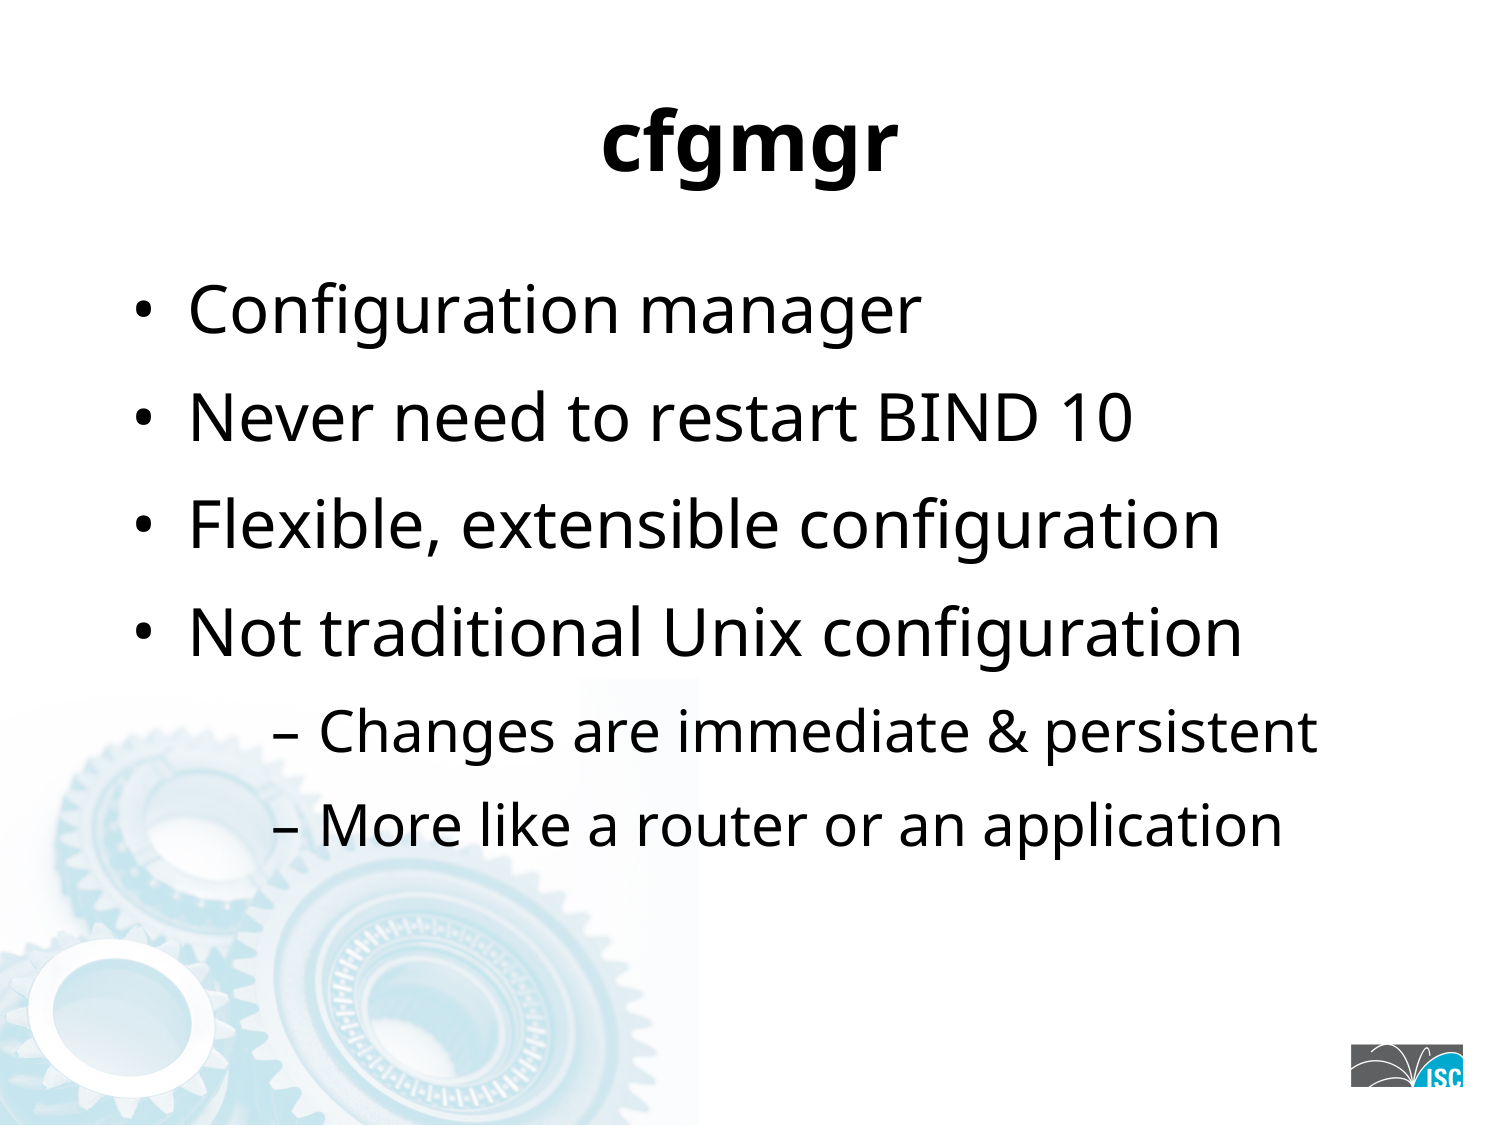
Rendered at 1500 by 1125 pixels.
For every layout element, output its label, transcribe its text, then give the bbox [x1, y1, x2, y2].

list Configuration manager Never need to restart BIND 10 Flexible, extensible configuration Not traditional Unix configuration Changes are immediate & persistent More like a router or an application [75, 262, 1426, 991]
picture [0, 0, 1500, 1125]
title cfgmgr [75, 38, 1426, 240]
